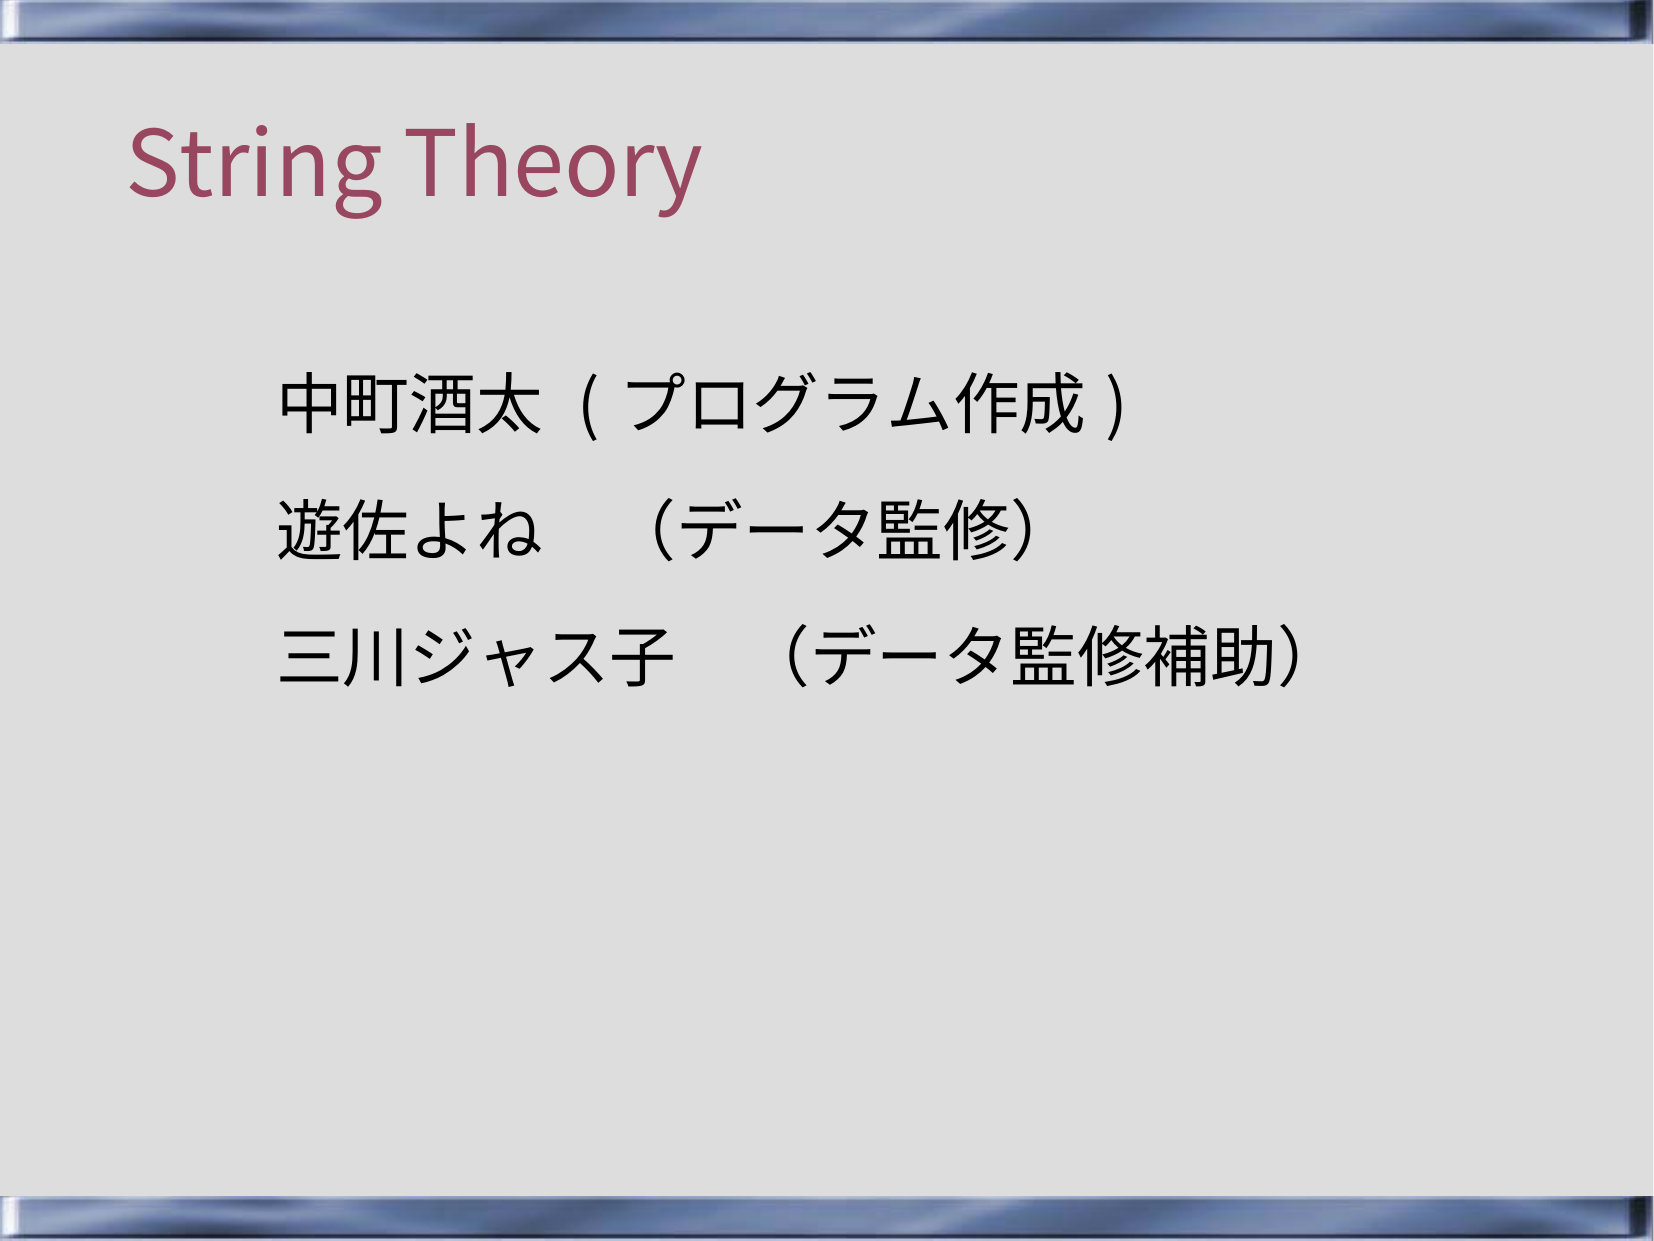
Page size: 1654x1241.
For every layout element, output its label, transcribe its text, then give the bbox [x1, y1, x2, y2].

picture [0, 0, 1654, 44]
list 中町酒太 (プログラム作成) 遊佐よね （データ監修） 三川ジャス子 （データ監修補助） [258, 351, 1633, 1207]
title String Theory [125, 64, 1538, 249]
picture [0, 1196, 1654, 1241]
